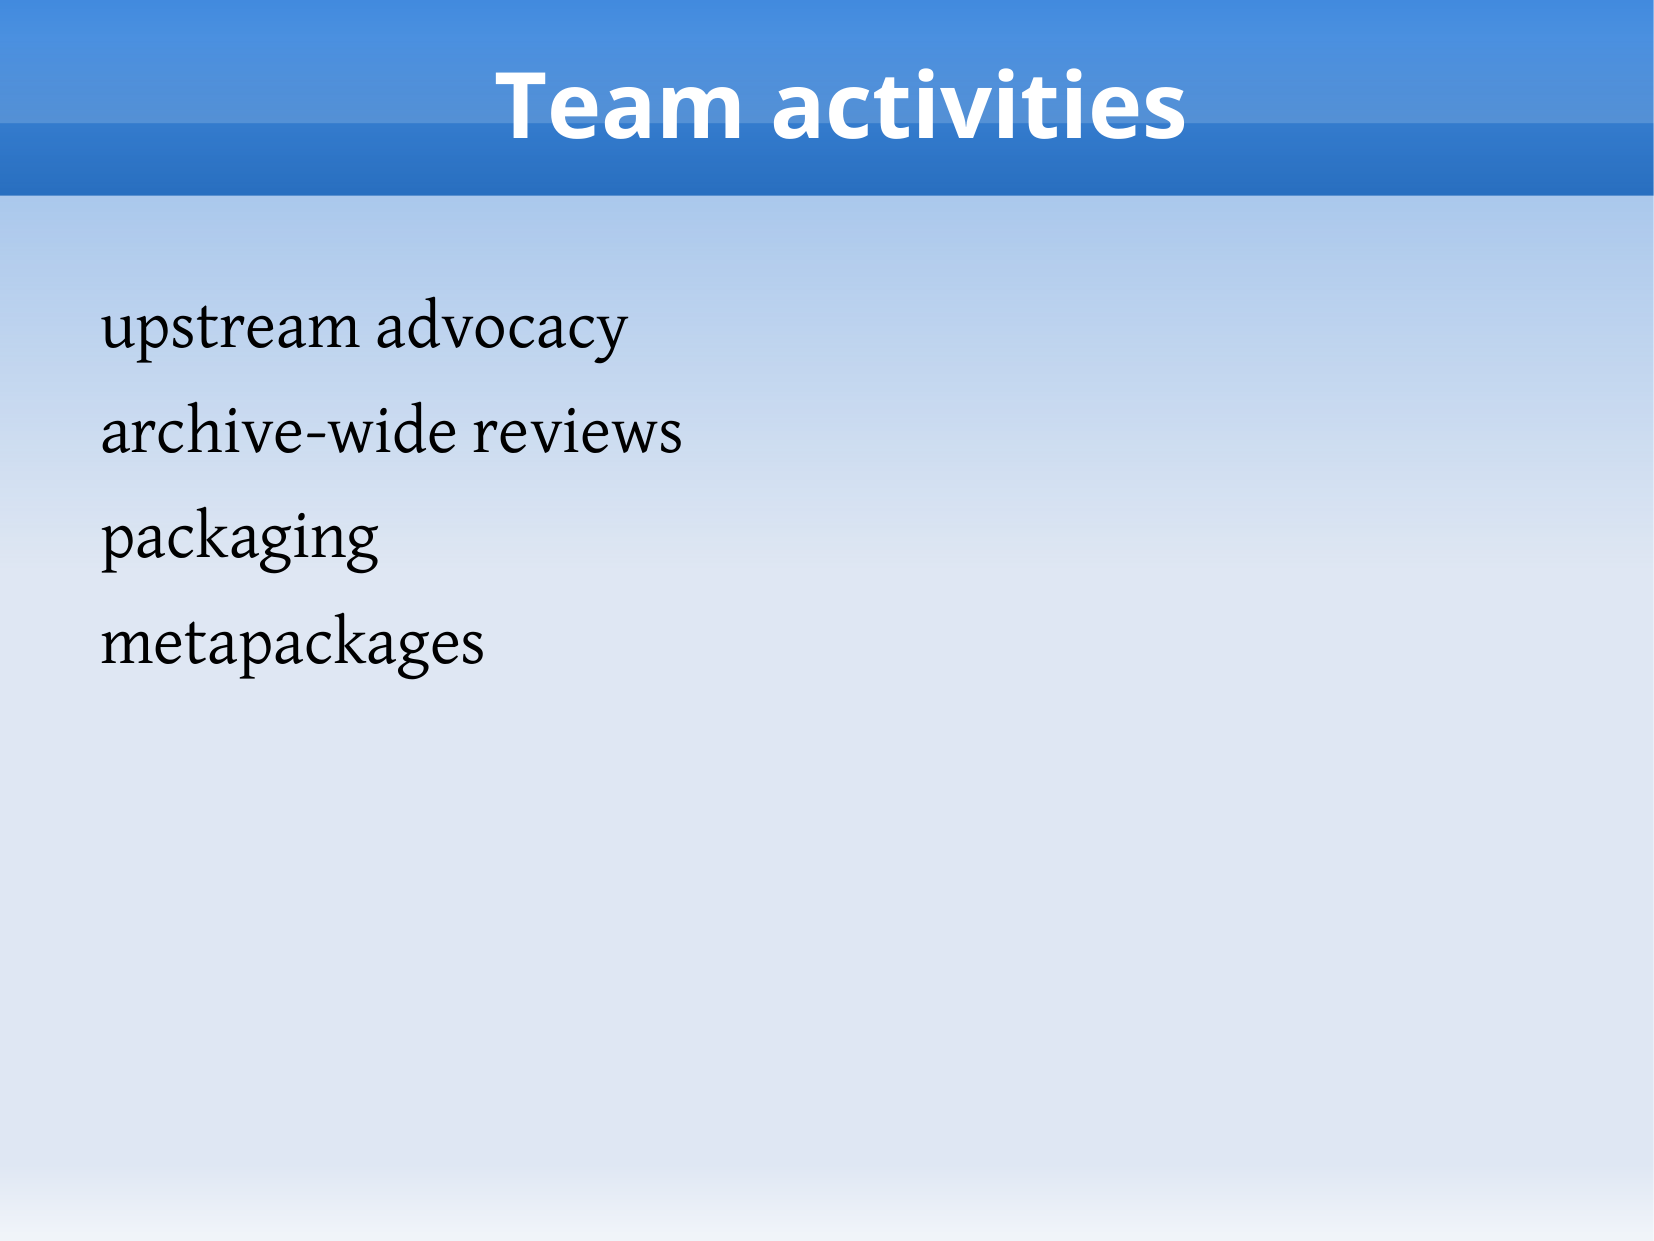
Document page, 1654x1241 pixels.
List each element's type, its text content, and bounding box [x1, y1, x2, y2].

title Team activities [59, 29, 1625, 178]
list upstream advocacy archive-wide reviews packaging metapackages [82, 290, 1571, 1109]
picture [0, 0, 1654, 1241]
